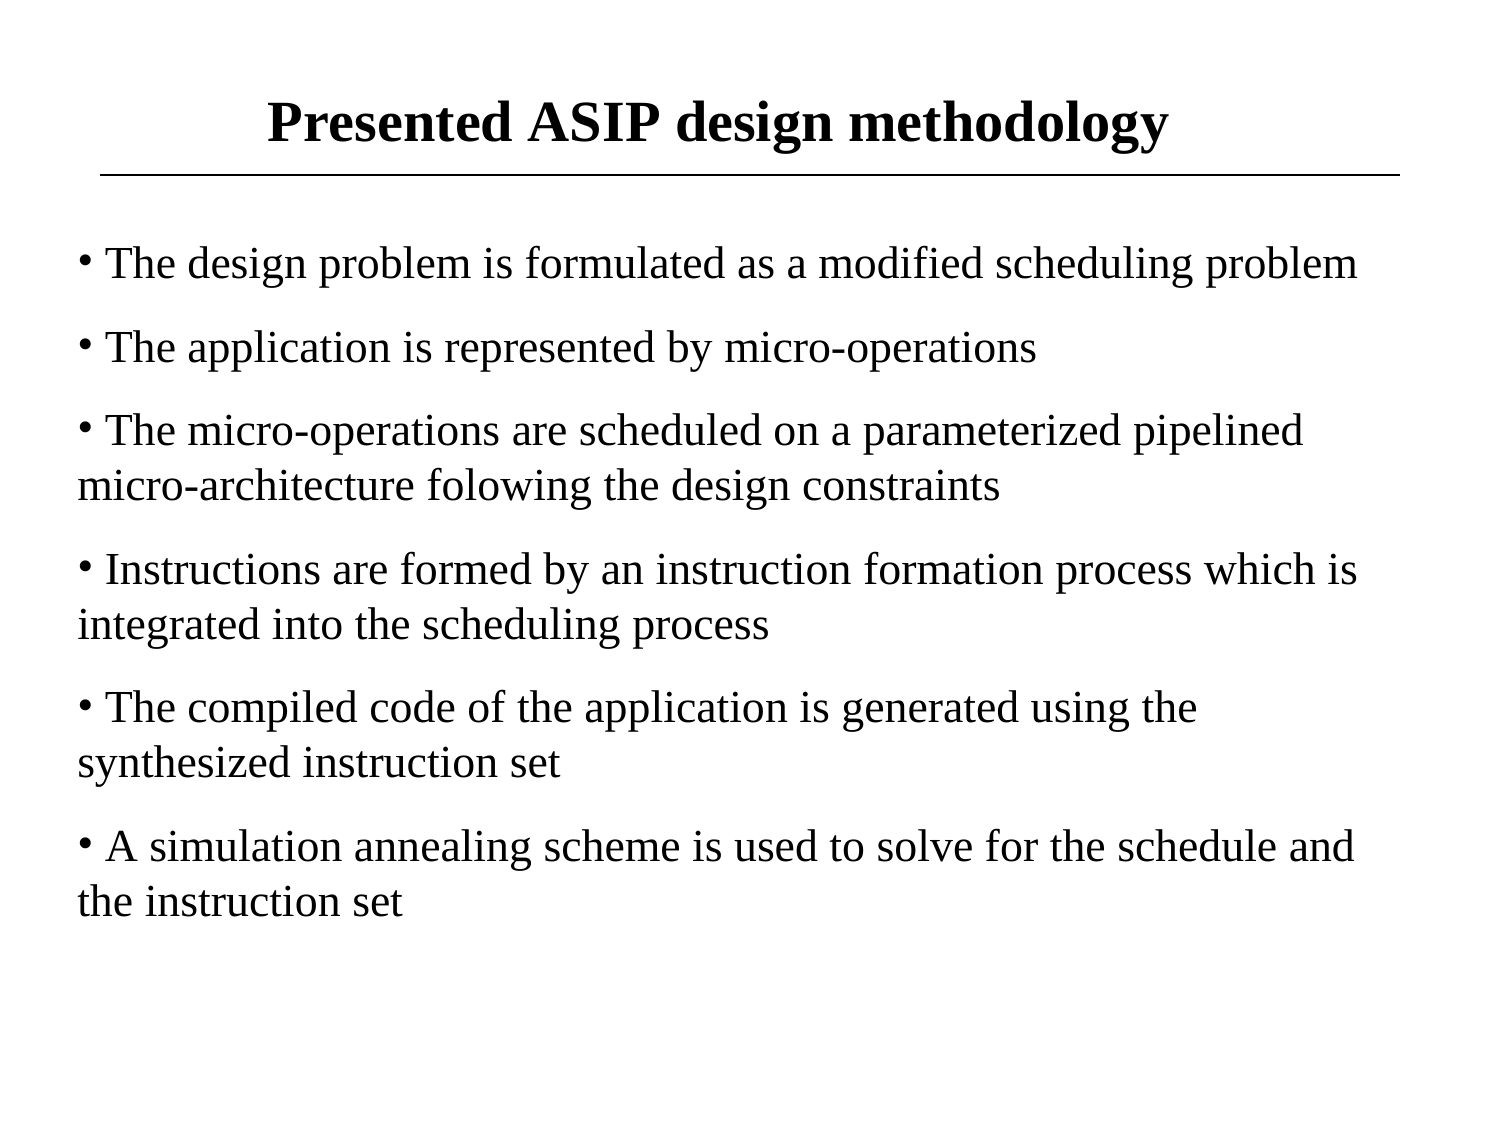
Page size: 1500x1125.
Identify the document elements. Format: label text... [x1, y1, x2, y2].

text_box The design problem is formulated as a modified scheduling problem The application is represented by micro-operations The micro-operations are scheduled on a parameterized pipelined micro-architecture folowing the design constraints Instructions are formed by an instruction formation process which is integrated into the scheduling process The compiled code of the application is generated using the synthesized instruction set A simulation annealing scheme is used to solve for the schedule and the instruction set [62, 224, 1413, 934]
text_box Presented ASIP design methodology [112, 74, 1326, 174]
